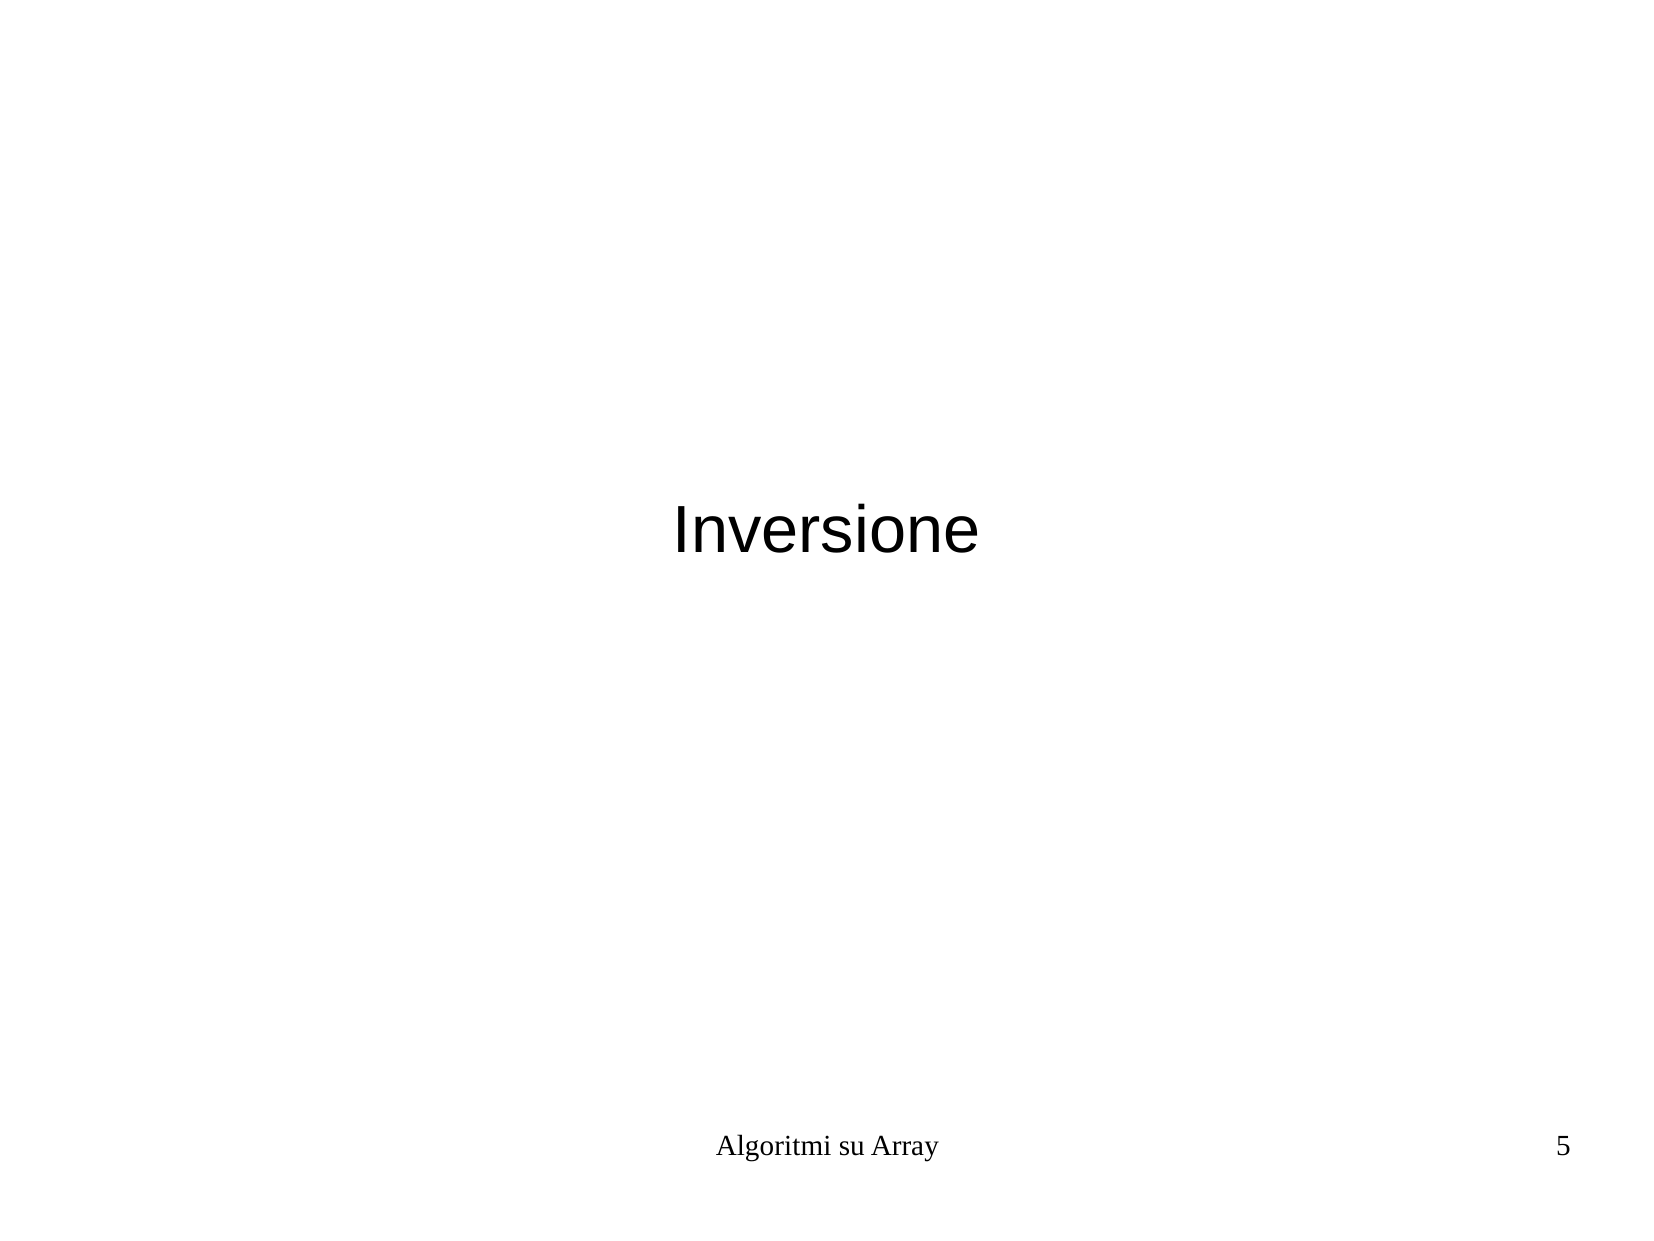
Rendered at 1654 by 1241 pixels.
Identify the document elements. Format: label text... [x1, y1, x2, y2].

subtitle Inversione [82, 49, 1571, 1010]
